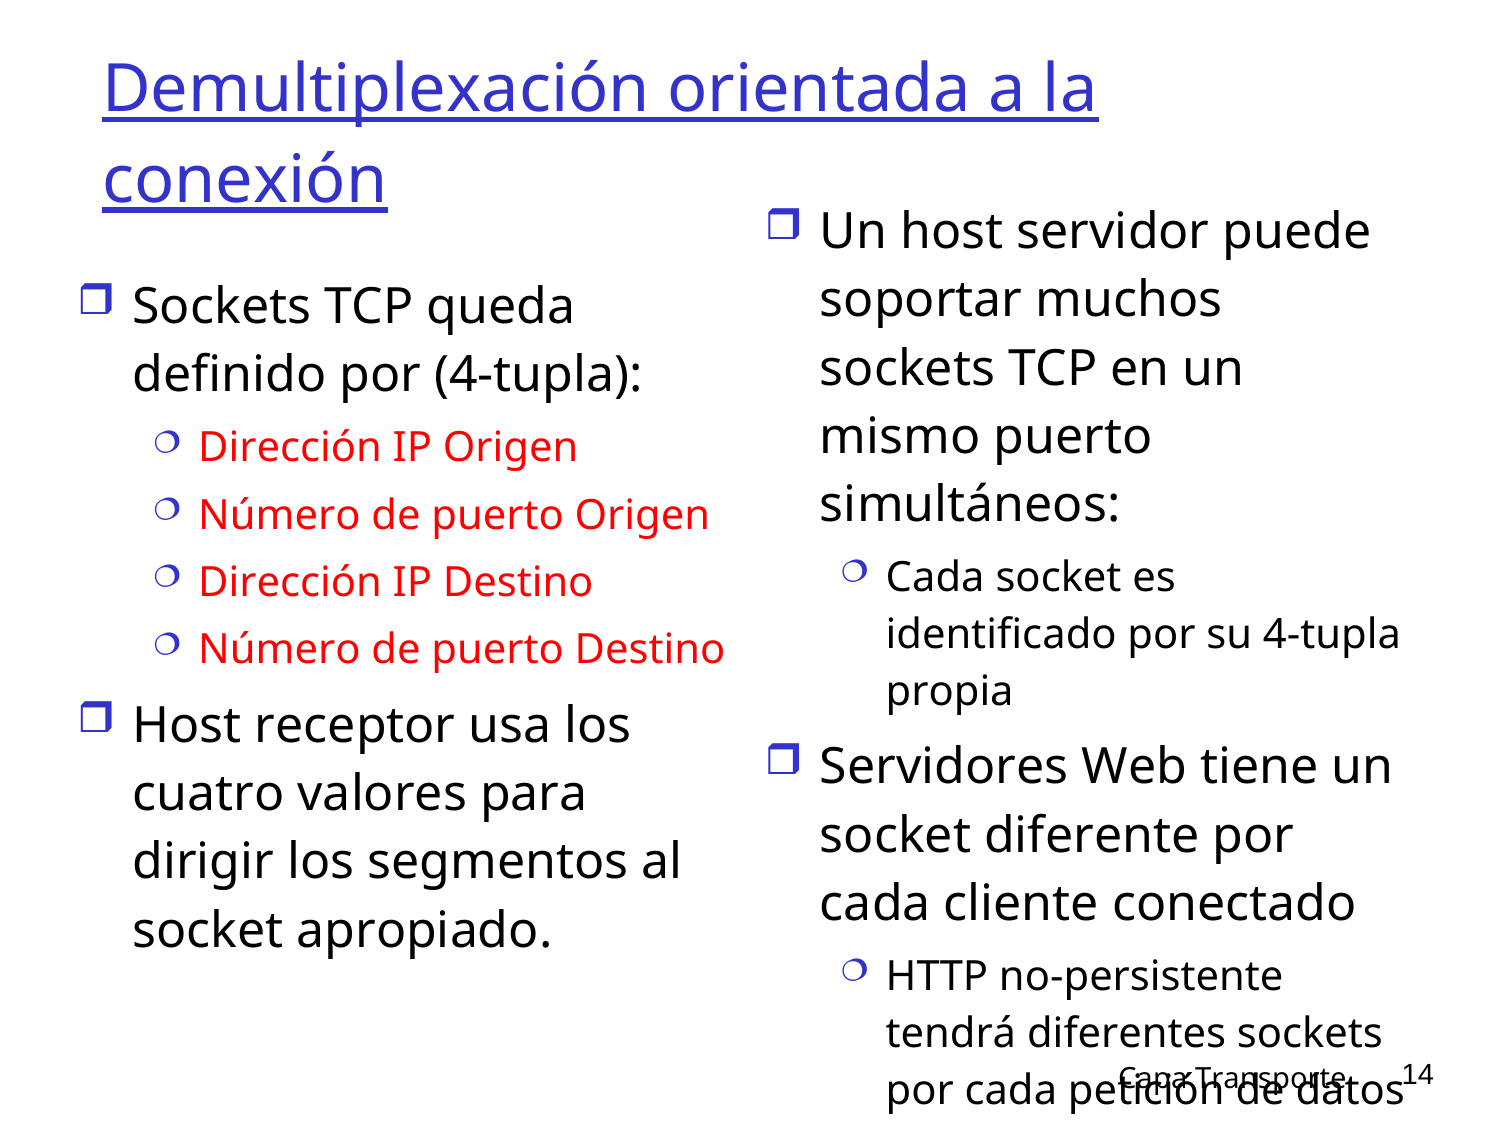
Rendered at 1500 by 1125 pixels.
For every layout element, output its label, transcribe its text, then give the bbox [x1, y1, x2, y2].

list Un host servidor puede soportar muchos sockets TCP en un mismo puerto simultáneos: Cada socket es identificado por su 4-tupla propia Servidores Web tiene un socket diferente por cada cliente conectado HTTP no-persistente tendrá diferentes sockets por cada petición de datos [750, 187, 1426, 1067]
title Demultiplexación orientada a la conexión [87, 37, 1363, 225]
list Sockets TCP queda definido por (4-tupla): Dirección IP Origen Número de puerto Origen Dirección IP Destino Número de puerto Destino Host receptor usa los cuatro valores para dirigir los segmentos al socket apropiado. [62, 262, 750, 1026]
